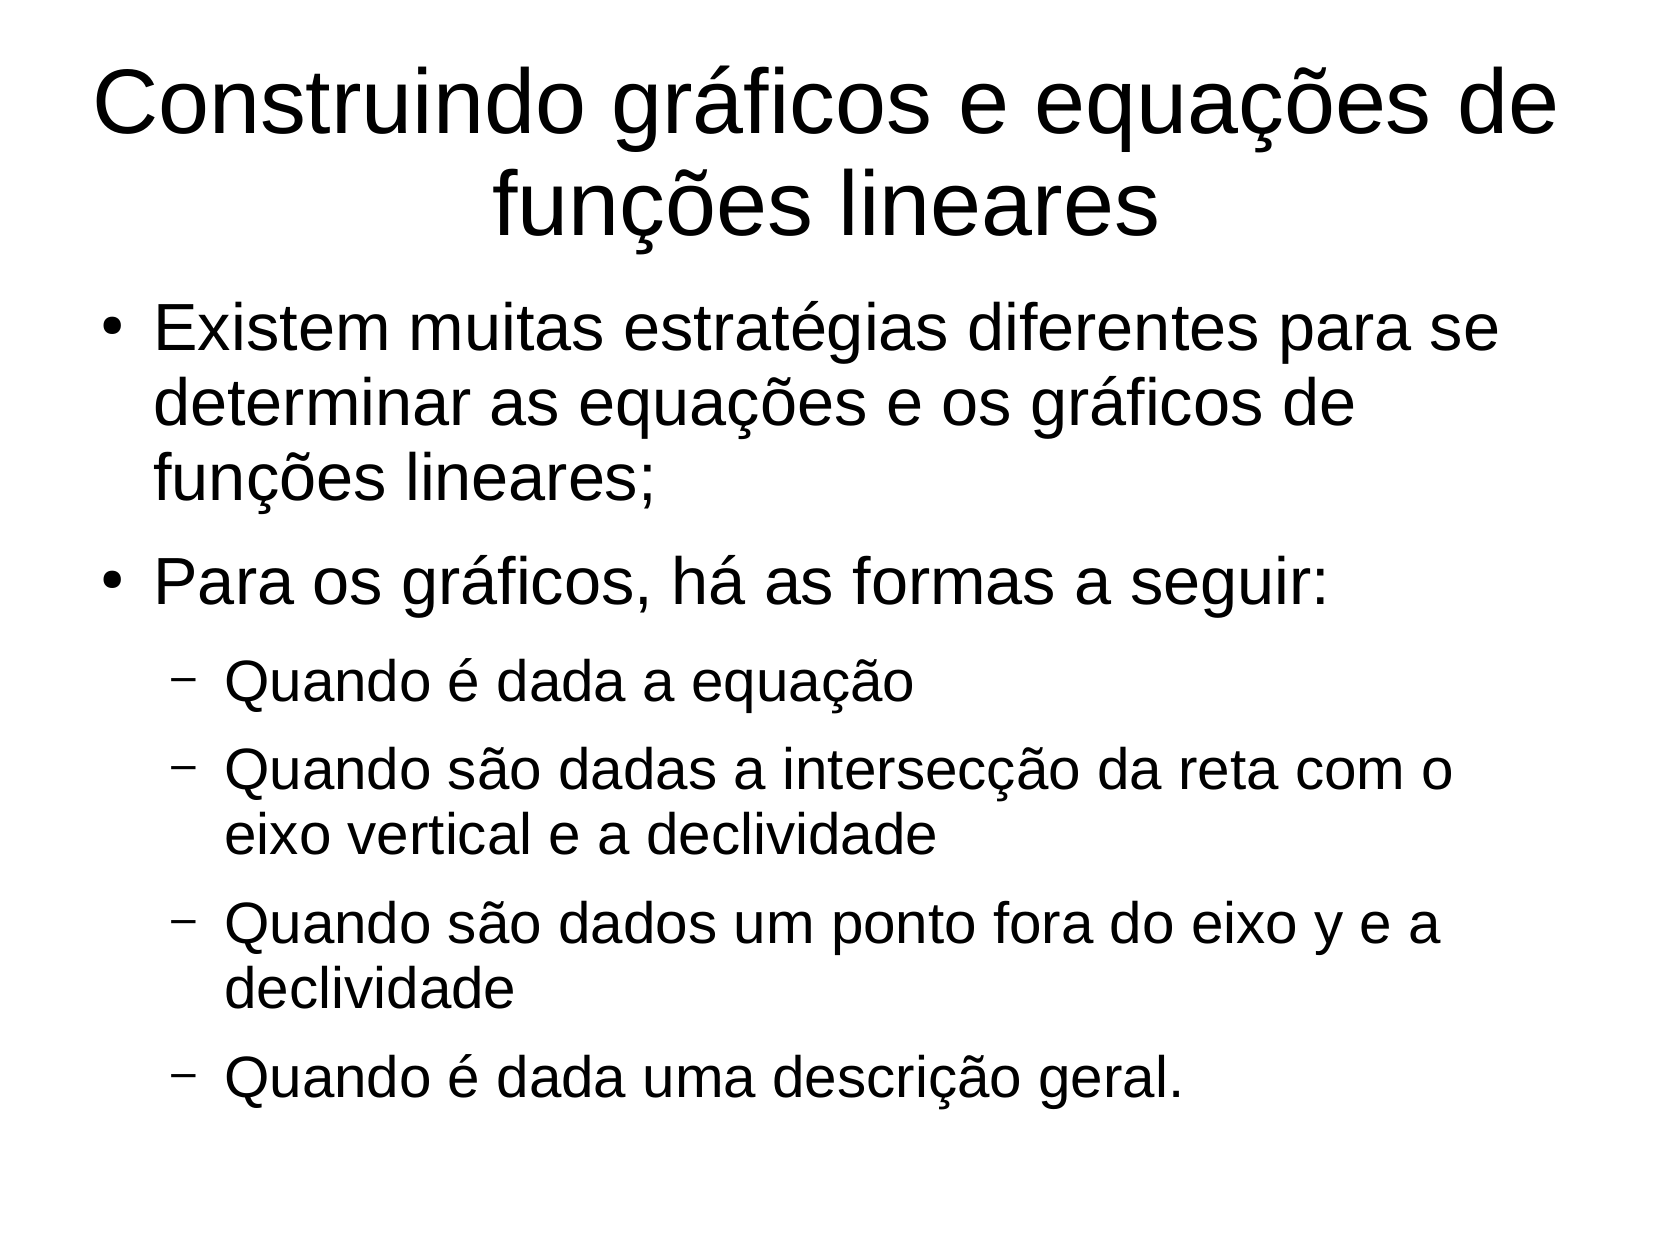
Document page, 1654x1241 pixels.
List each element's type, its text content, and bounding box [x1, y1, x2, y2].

list Existem muitas estratégias diferentes para se determinar as equações e os gráficos de funções lineares; Para os gráficos, há as formas a seguir: Quando é dada a equação Quando são dadas a intersecção da reta com o eixo vertical e a declividade Quando são dados um ponto fora do eixo y e a declividade Quando é dada uma descrição geral. [82, 290, 1571, 1010]
title Construindo gráficos e equações de funções lineares [82, 49, 1571, 257]
